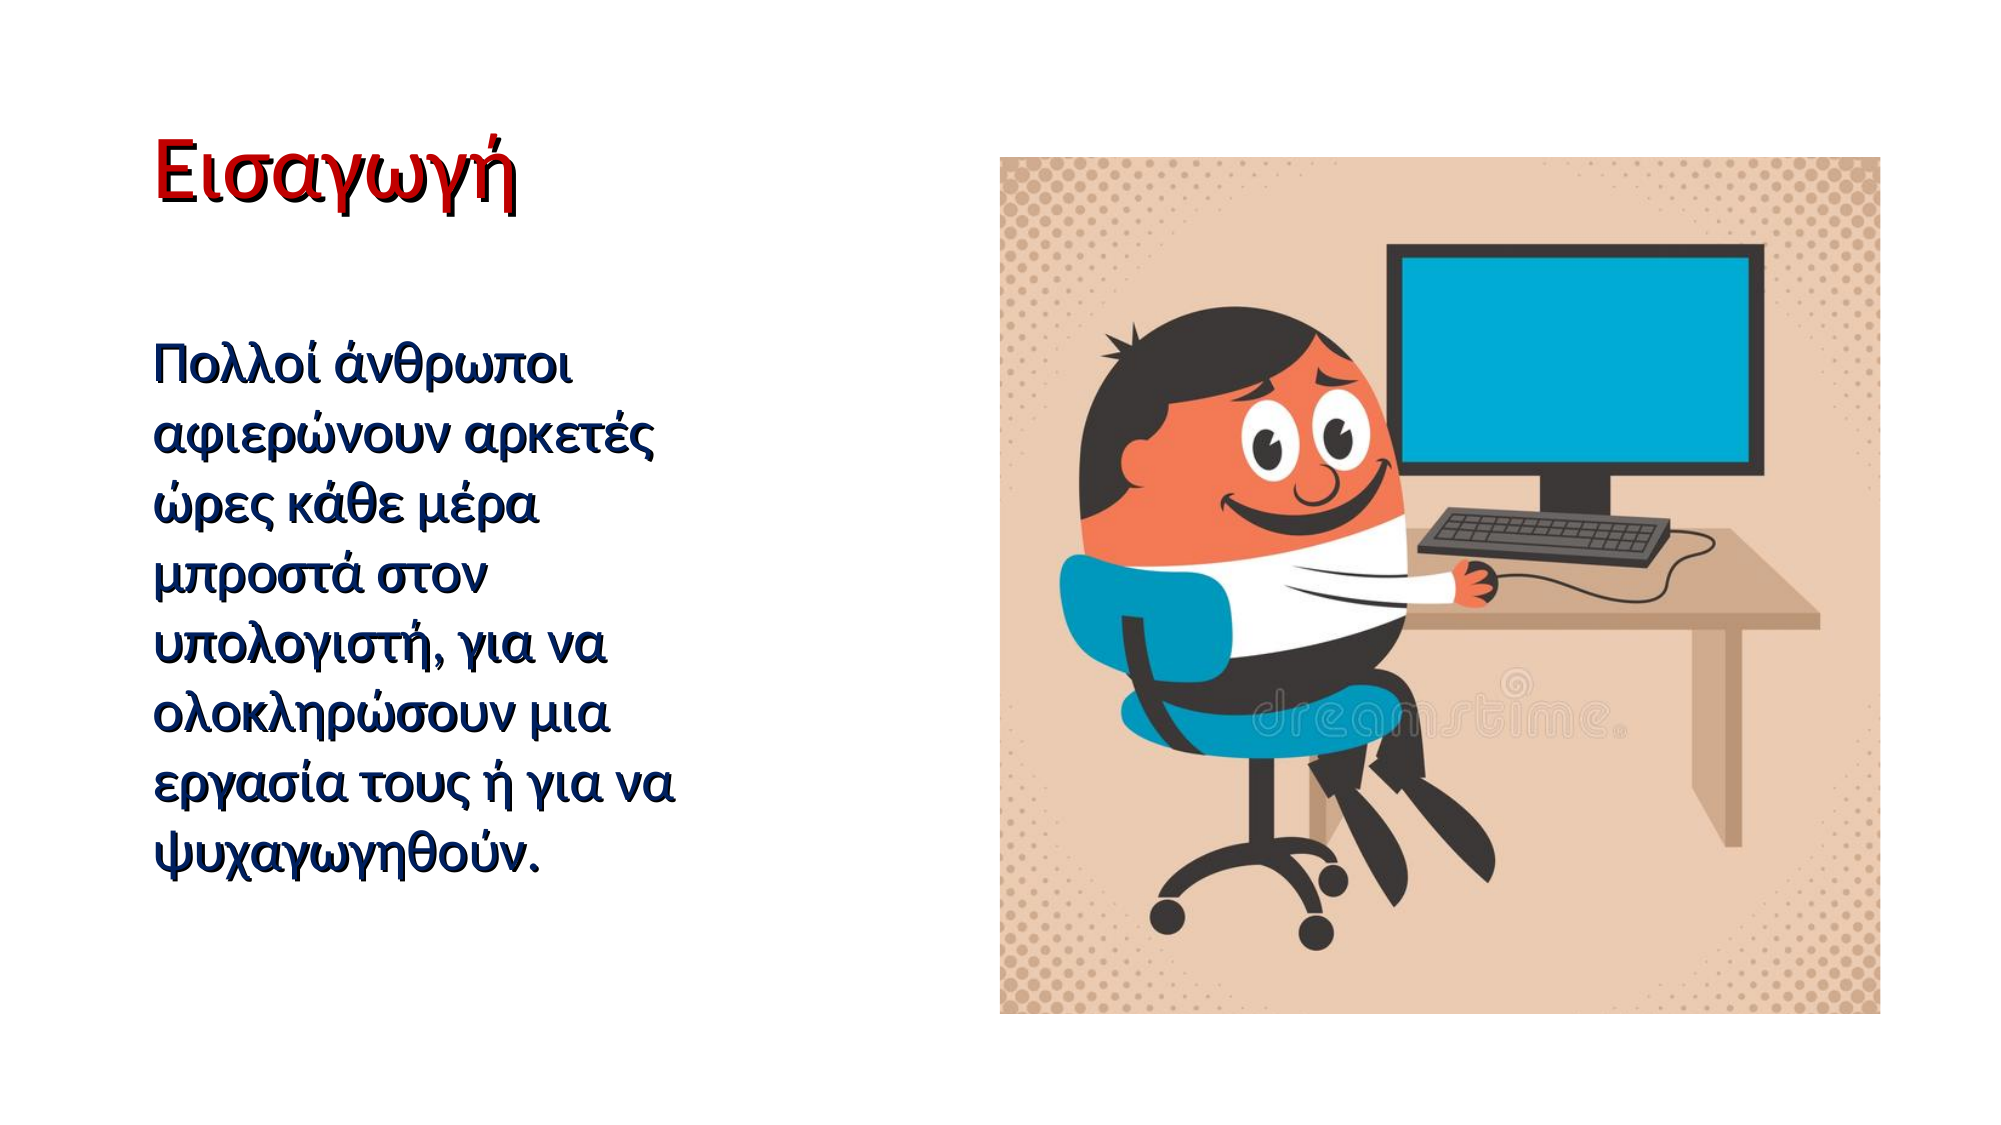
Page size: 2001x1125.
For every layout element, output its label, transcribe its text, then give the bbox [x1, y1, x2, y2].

title Εισαγωγή [137, 59, 1863, 278]
list Πολλοί άνθρωποι αφιερώνουν αρκετές ώρες κάθε μέρα μπροστά στον υπολογιστή, για να ολοκληρώσουν μια εργασία τους ή για να ψυχαγωγηθούν. [137, 315, 766, 1014]
picture [999, 157, 1881, 1014]
